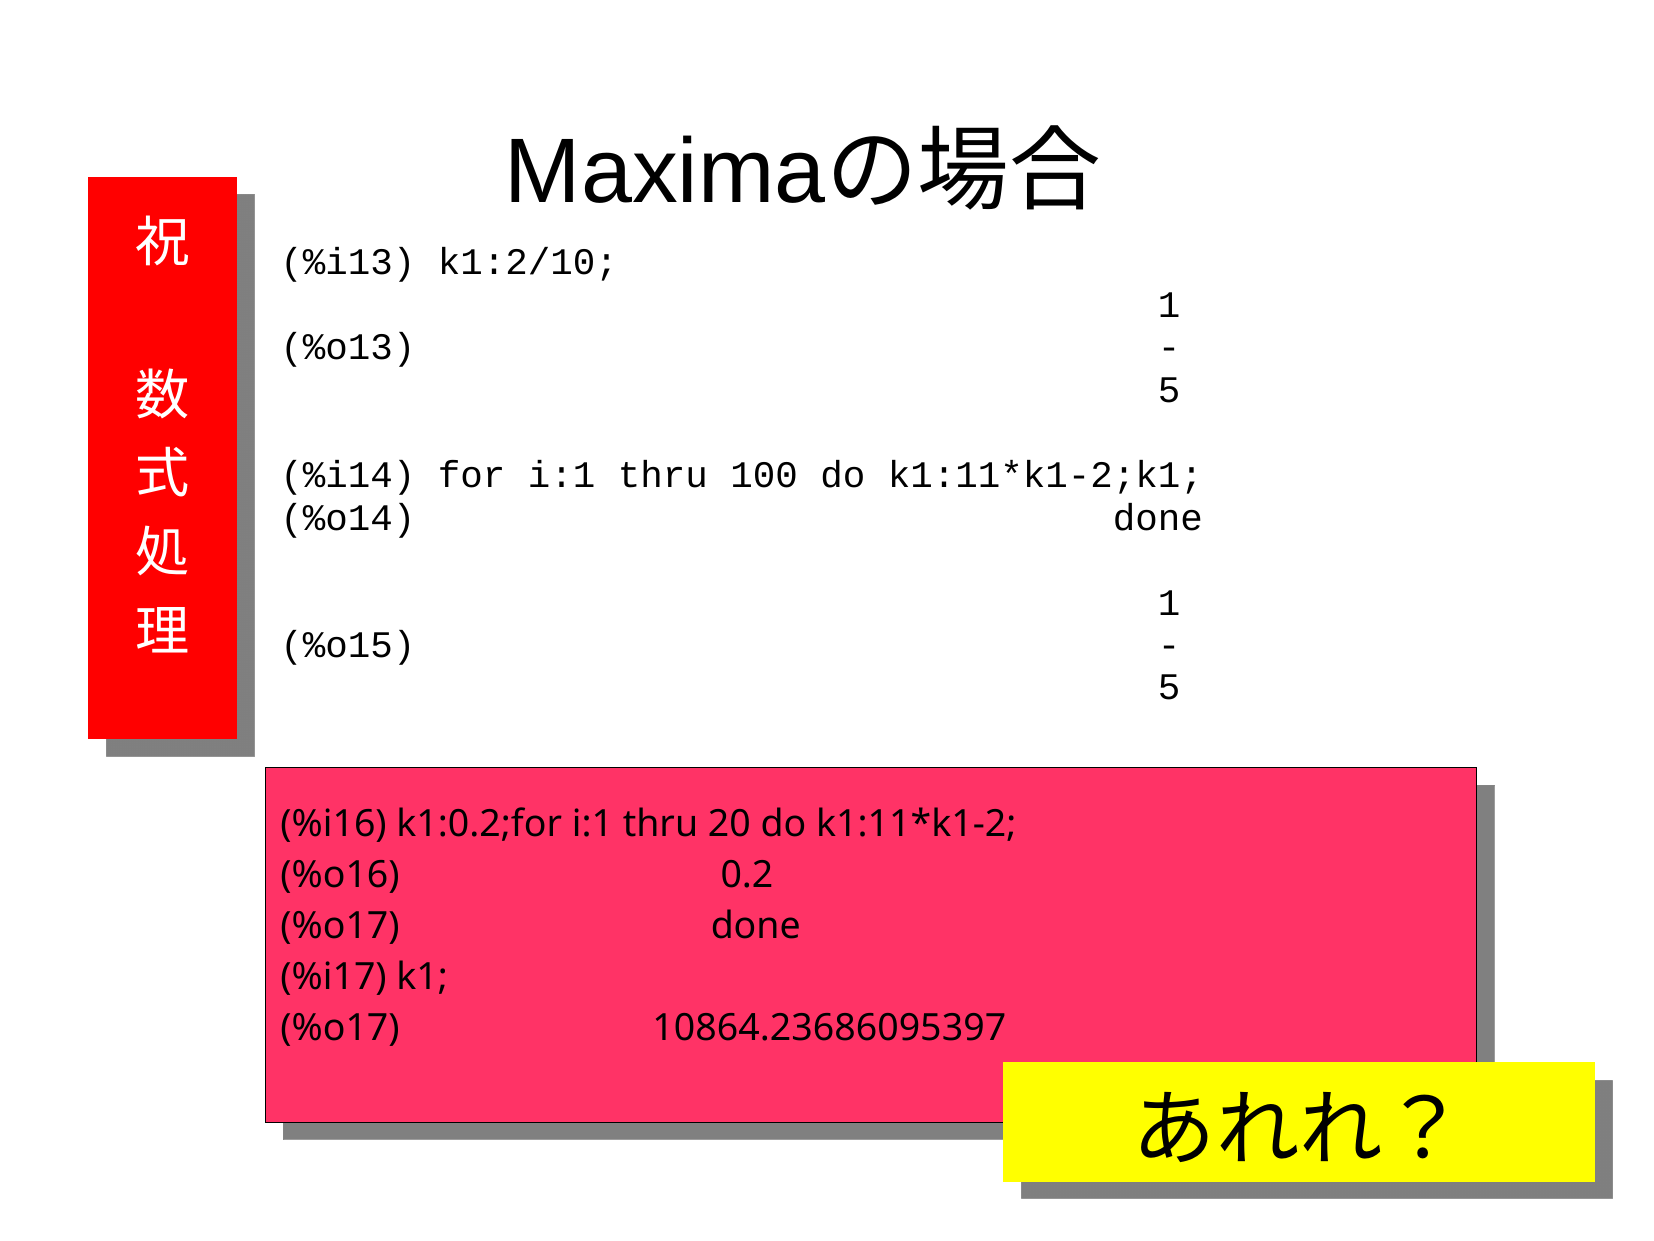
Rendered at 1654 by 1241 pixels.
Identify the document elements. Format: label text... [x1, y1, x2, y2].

text_box (%i13) k1:2/10; 1 (%o13) - 5 (%i14) for i:1 thru 100 do k1:11*k1-2;k1; (%o14) done 1 (%o15) - 5 [265, 236, 1460, 767]
text_box あれれ？ [1003, 1062, 1595, 1182]
text_box 祝 数 式 処 理 [88, 177, 237, 739]
title Maximaの場合 [59, 58, 1548, 266]
text_box (%i16) k1:0.2;for i:1 thru 20 do k1:11*k1-2; (%o16) 0.2 (%o17) done (%i17) k1; (%o17) 10864.23686095397 [265, 767, 1477, 1123]
